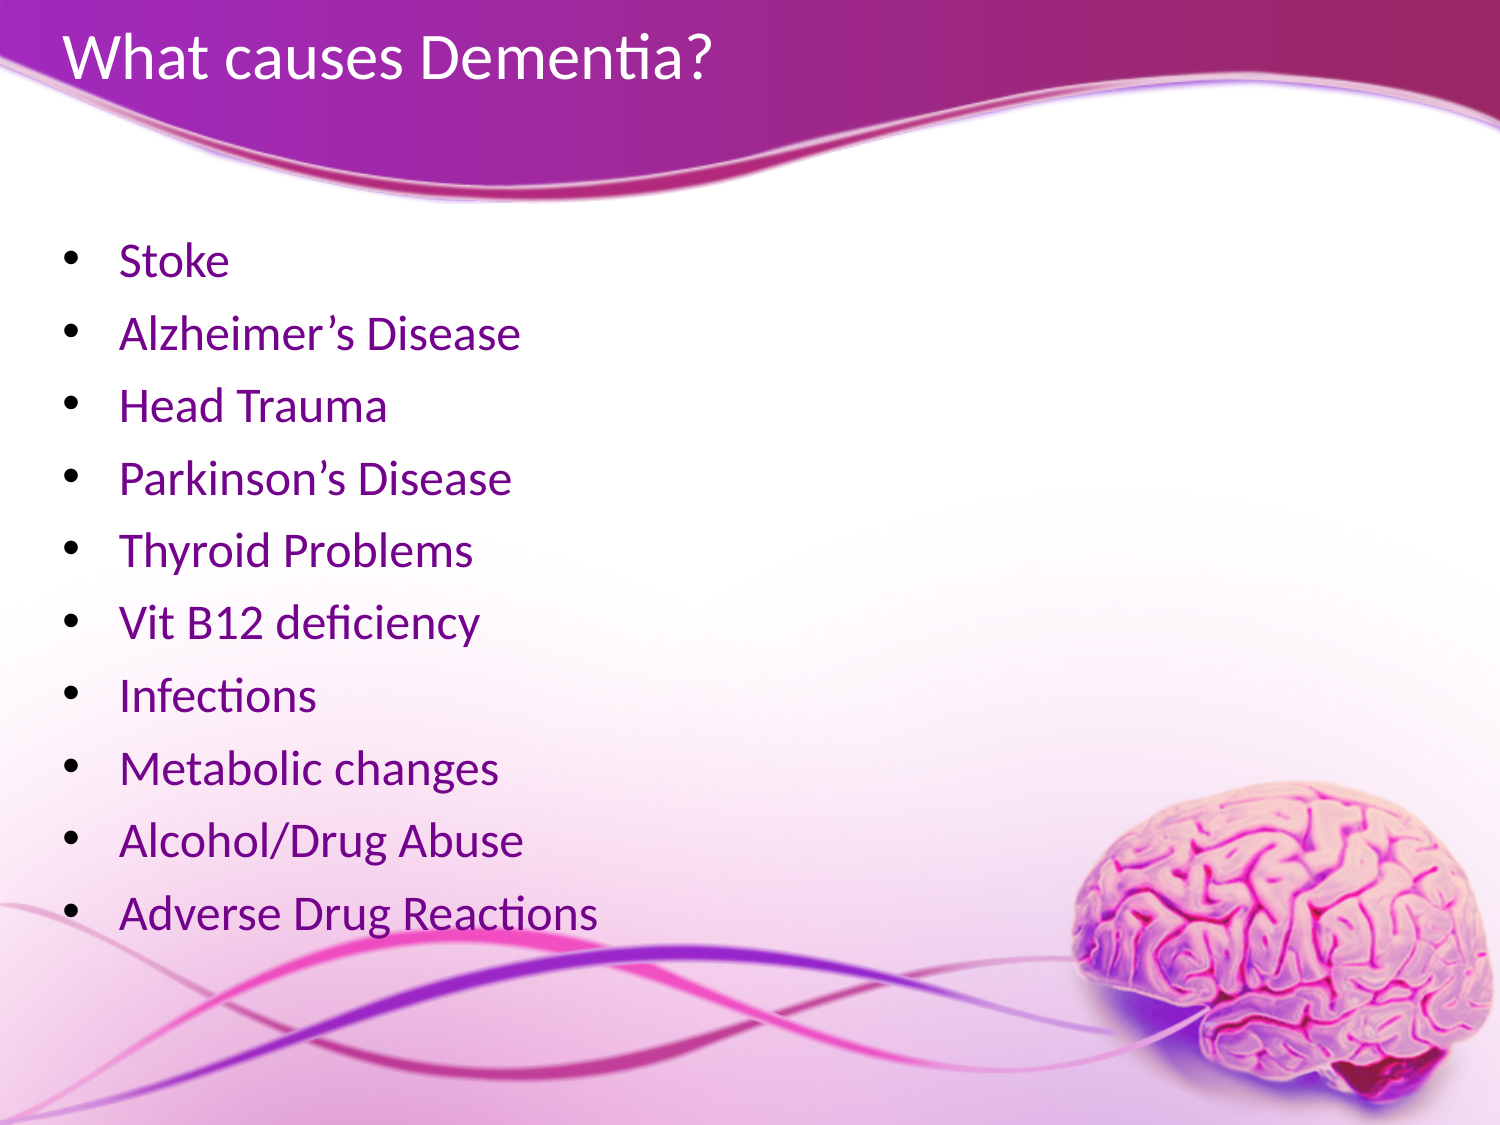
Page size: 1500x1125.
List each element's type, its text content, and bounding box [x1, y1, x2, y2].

list Stoke Alzheimer’s Disease Head Trauma Parkinson’s Disease Thyroid Problems Vit B12 deficiency Infections Metabolic changes Alcohol/Drug Abuse Adverse Drug Reactions [47, 219, 1471, 1005]
title What causes Dementia? [47, 5, 1471, 79]
